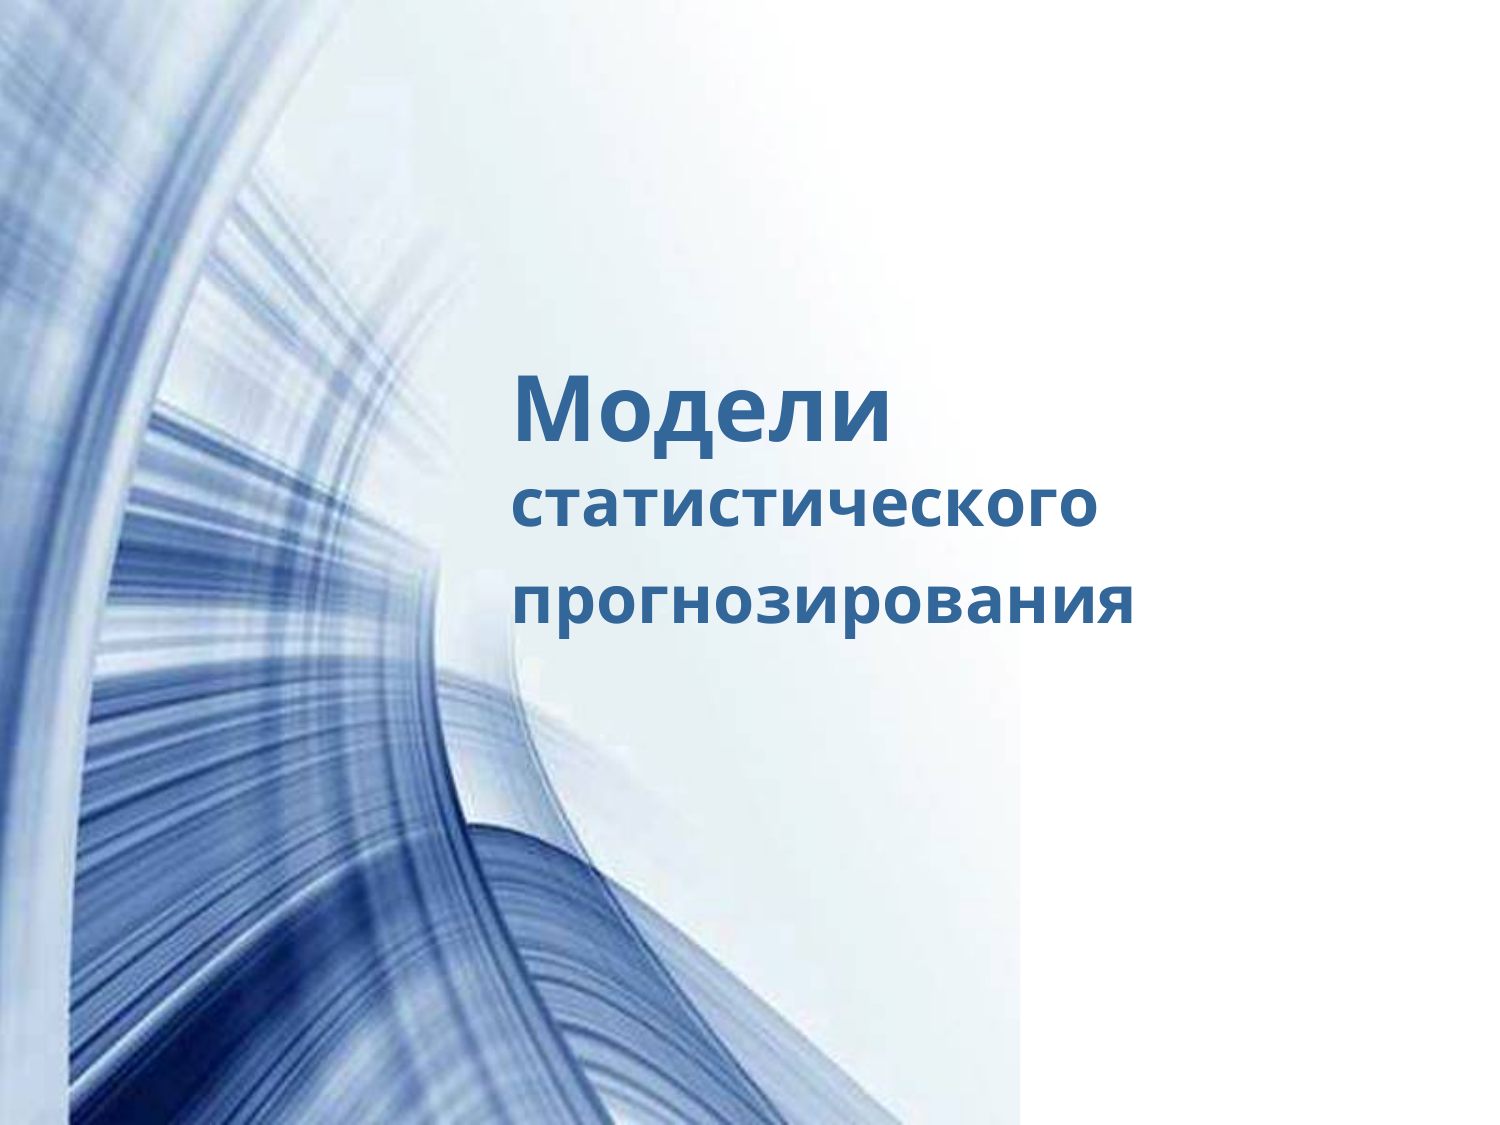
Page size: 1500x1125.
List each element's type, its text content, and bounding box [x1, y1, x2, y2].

text_box Модели статистического прогнозирования [496, 342, 1175, 748]
picture [0, 0, 1500, 1125]
